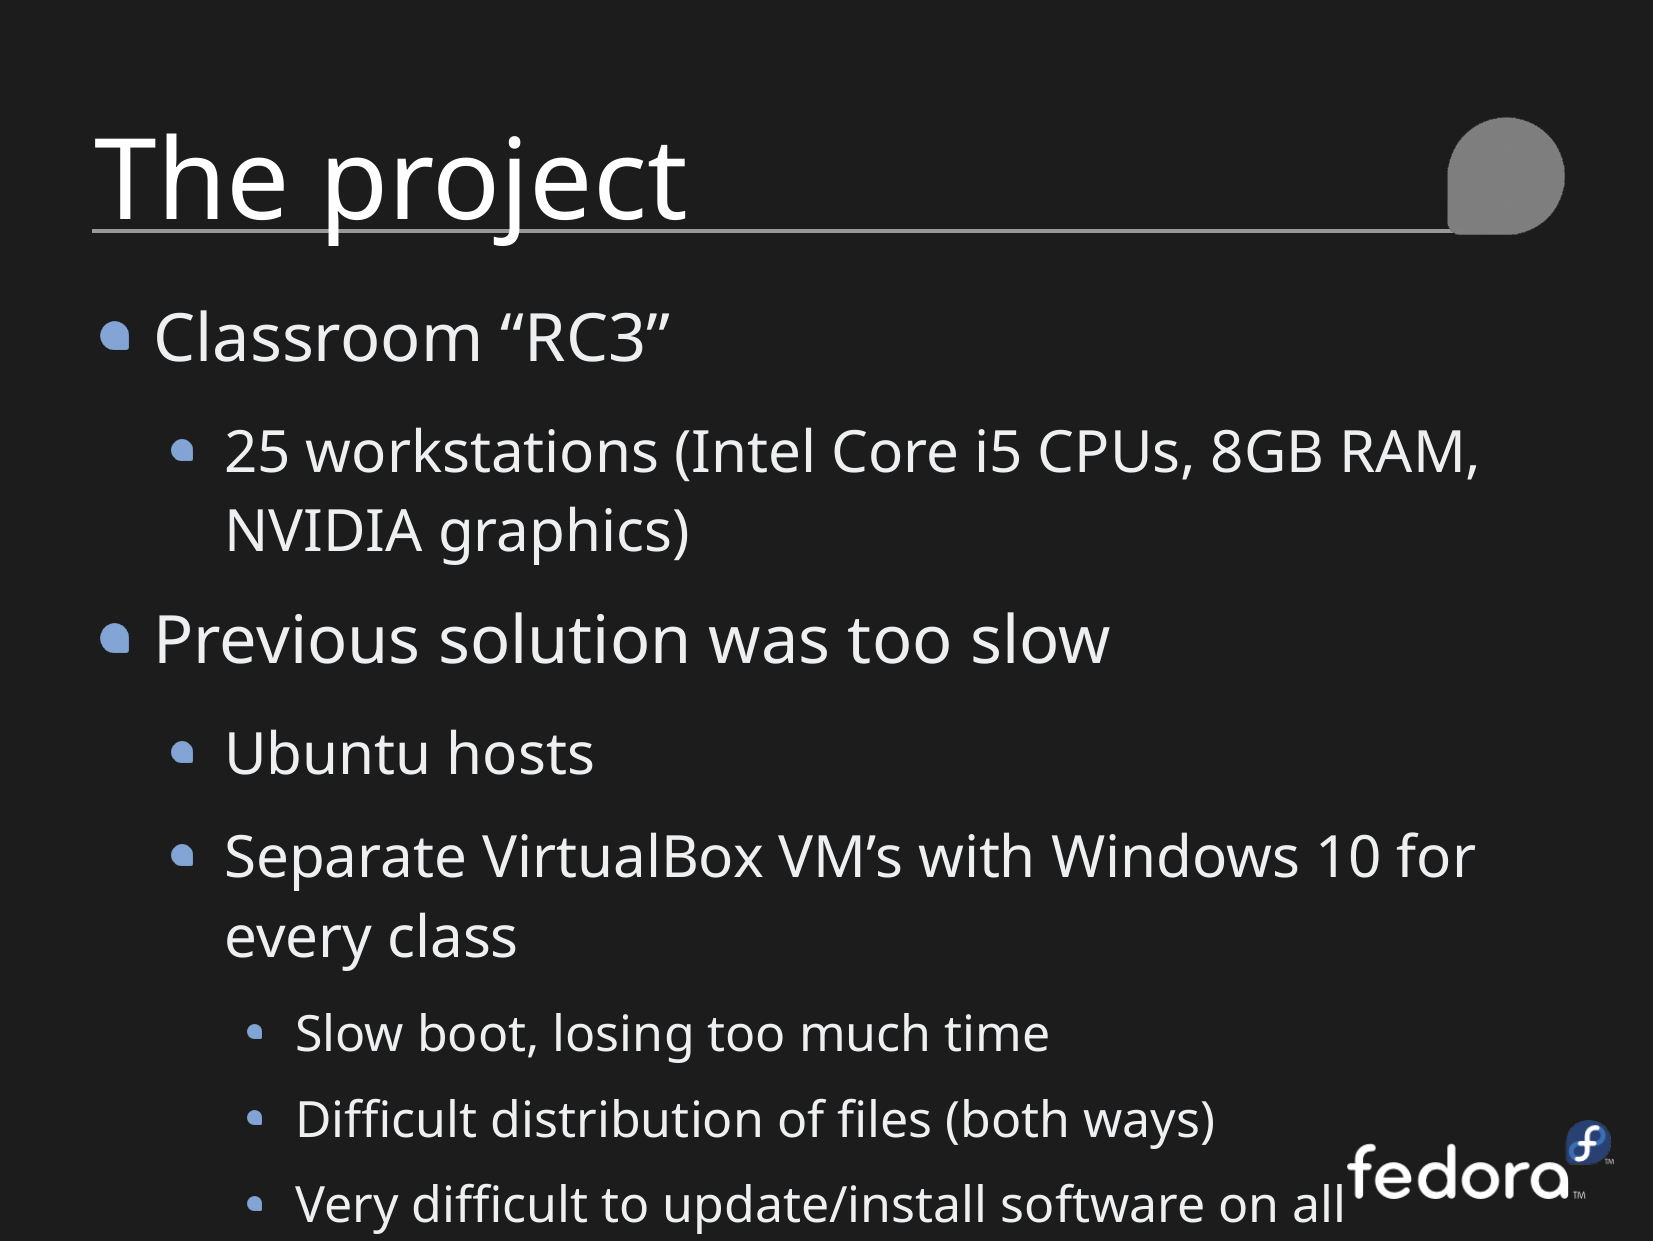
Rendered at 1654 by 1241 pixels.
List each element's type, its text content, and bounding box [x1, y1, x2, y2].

picture [1347, 1120, 1614, 1199]
title The project [94, 100, 1425, 251]
picture [1447, 117, 1565, 235]
picture [247, 1196, 262, 1211]
list Classroom “RC3” 25 workstations (Intel Core i5 CPUs, 8GB RAM, NVIDIA graphics) Previous solution was too slow Ubuntu hosts Separate VirtualBox VM’s with Windows 10 for every class Slow boot, losing too much time Difficult distribution of files (both ways) Very difficult to update/install software on all machines after the initial setup [82, 290, 1571, 1180]
